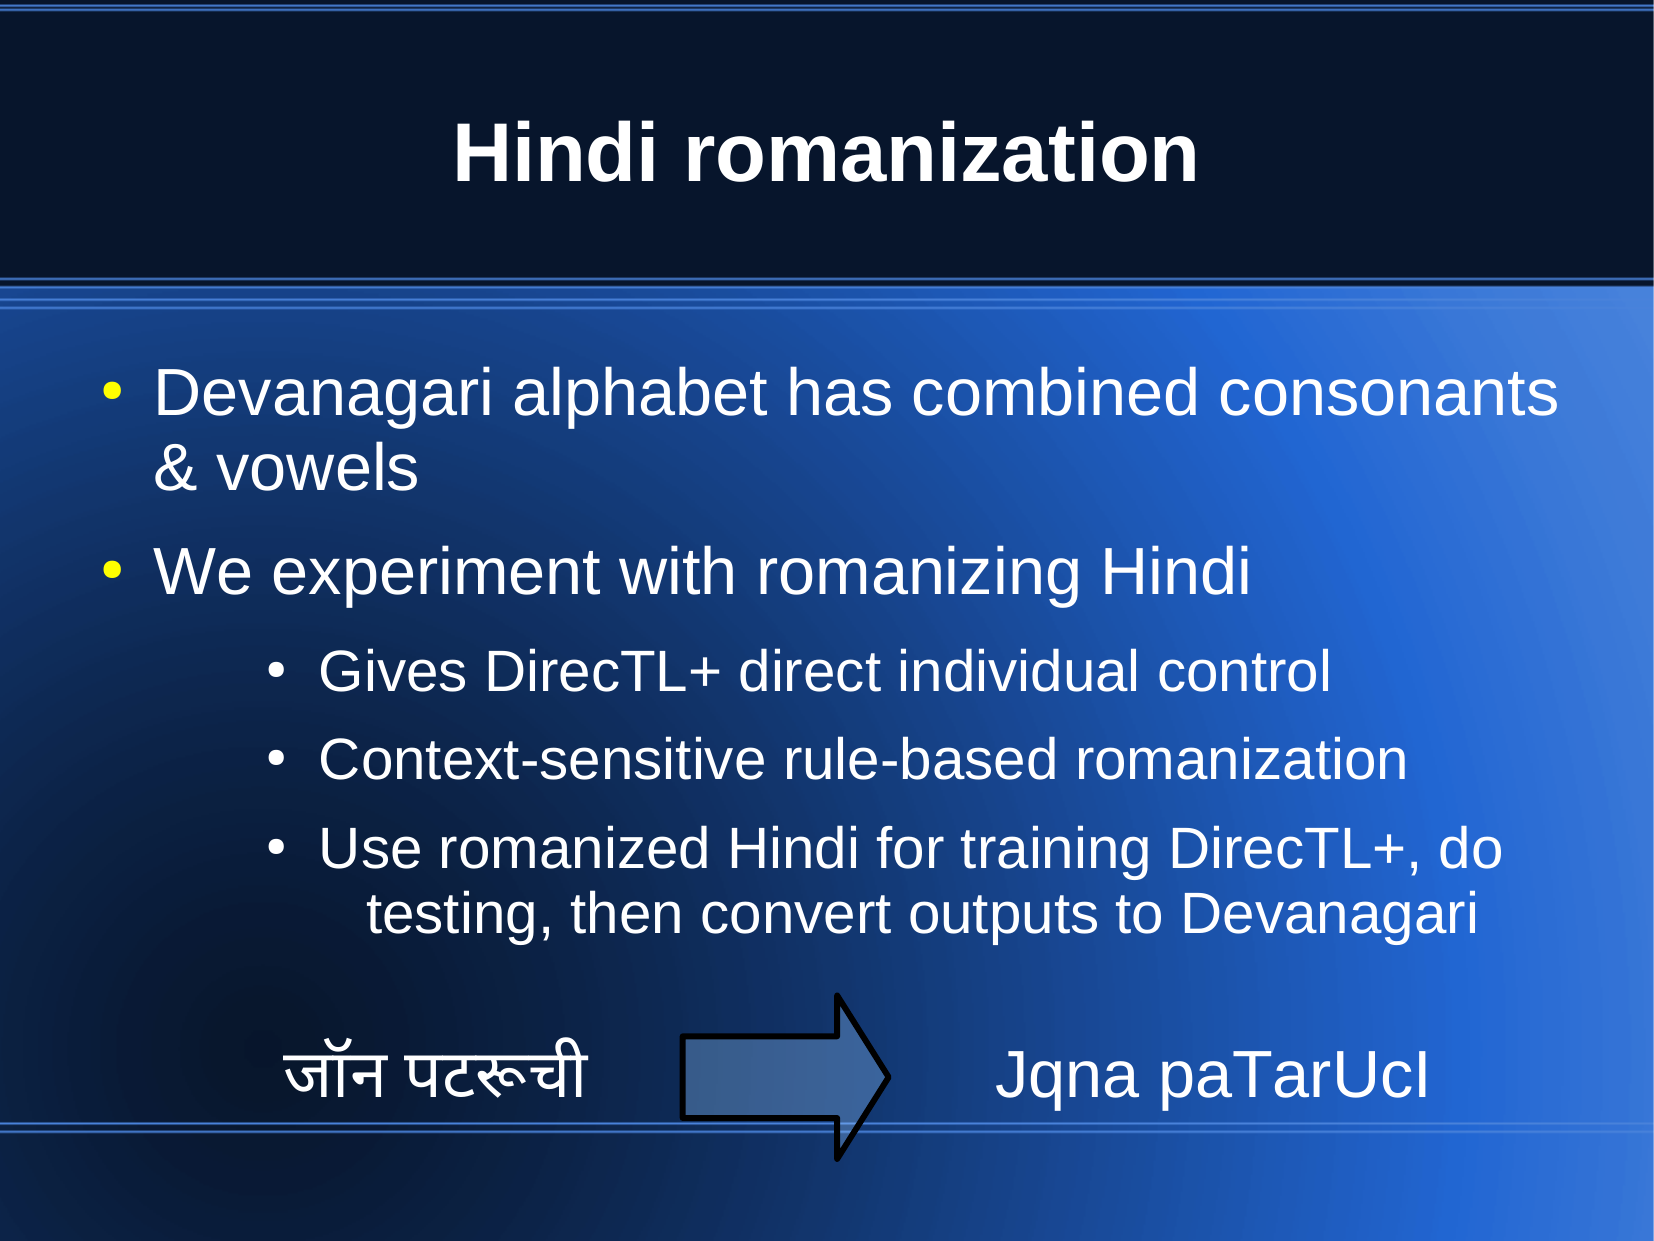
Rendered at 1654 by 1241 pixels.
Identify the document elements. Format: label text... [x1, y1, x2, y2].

list Jqna paTarUcI [978, 1037, 1450, 1126]
title Hindi romanization [82, 56, 1571, 250]
list Devanagari alphabet has combined consonants & vowels We experiment with romanizing Hindi Gives DirecTL+ direct individual control Context-sensitive rule-based romanization Use romanized Hindi for training DirecTL+, do testing, then convert outputs to Devanagari [82, 355, 1571, 1159]
picture [0, 0, 1654, 1241]
list जॉन पटरूची [200, 1037, 671, 1127]
text_box [682, 995, 889, 1159]
